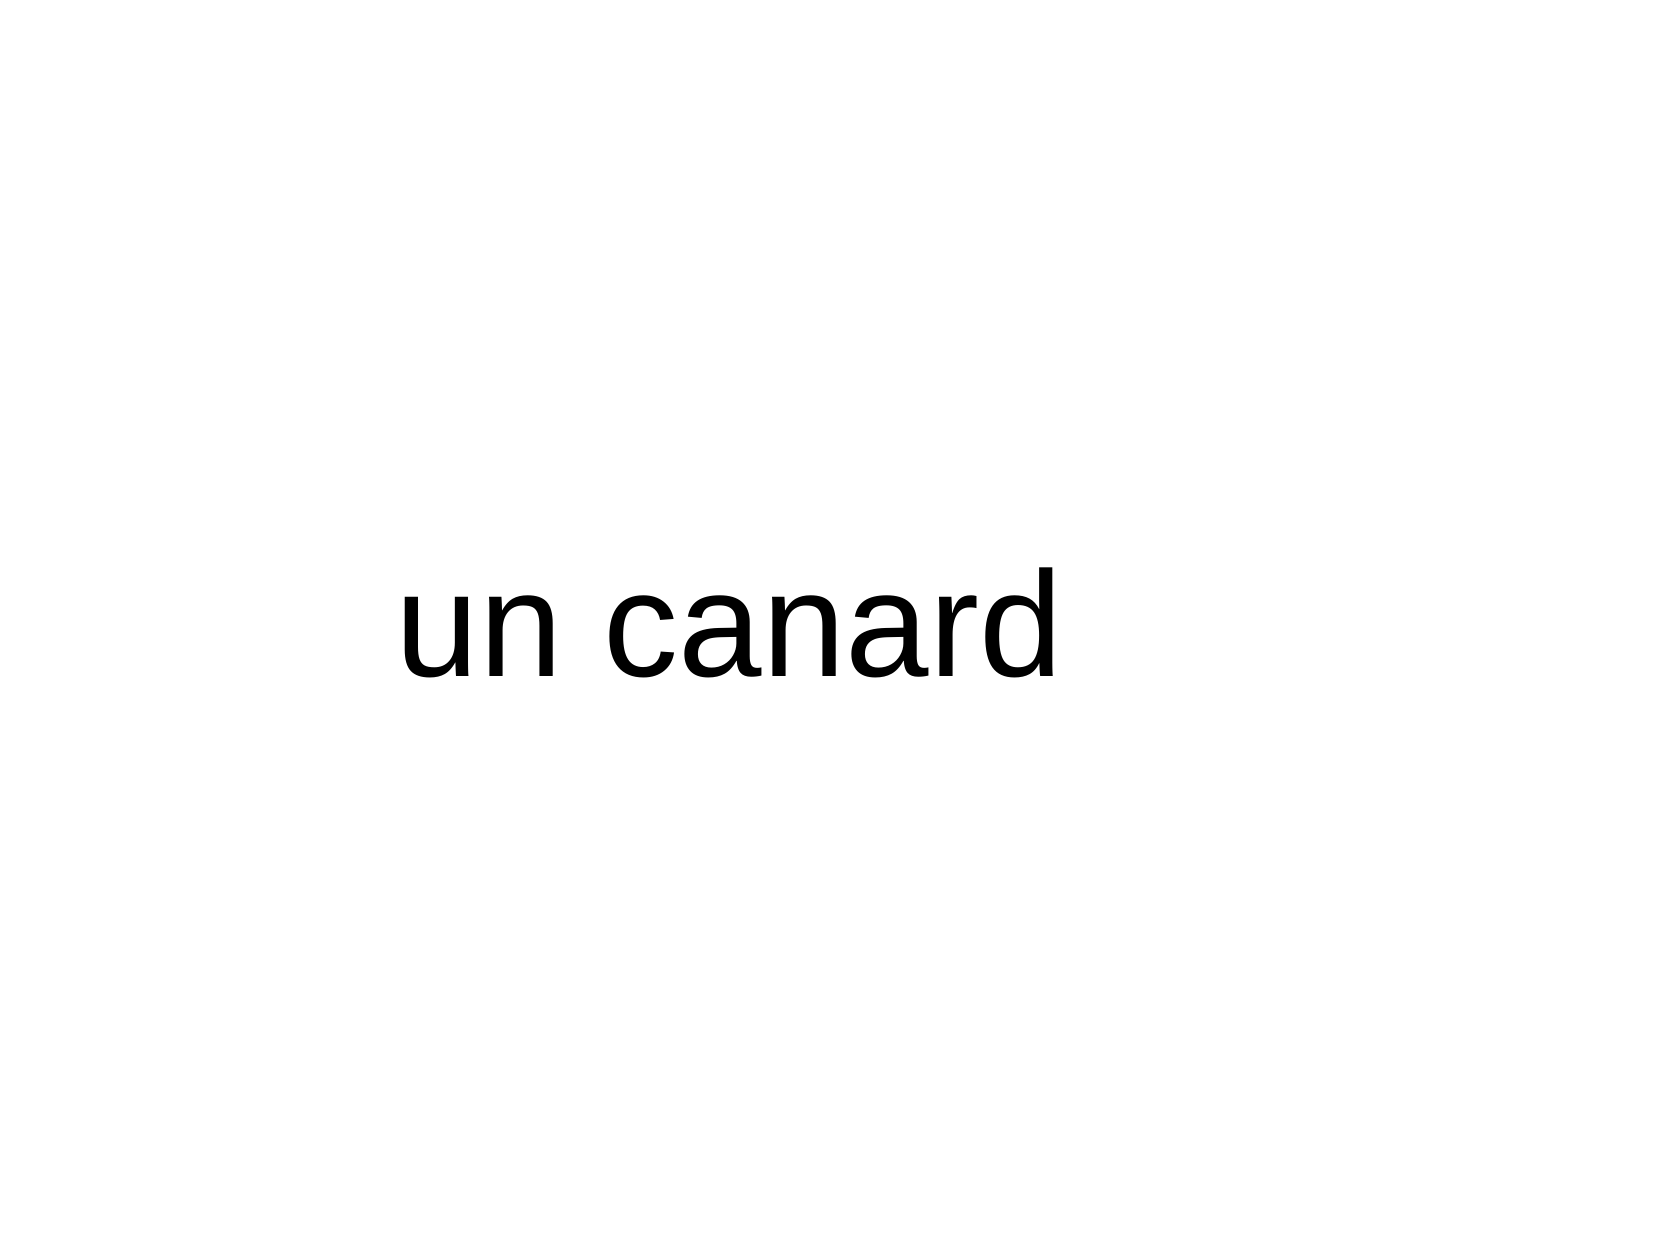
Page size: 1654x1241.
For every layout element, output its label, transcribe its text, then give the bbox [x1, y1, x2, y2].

text_box un canard [380, 533, 1279, 717]
